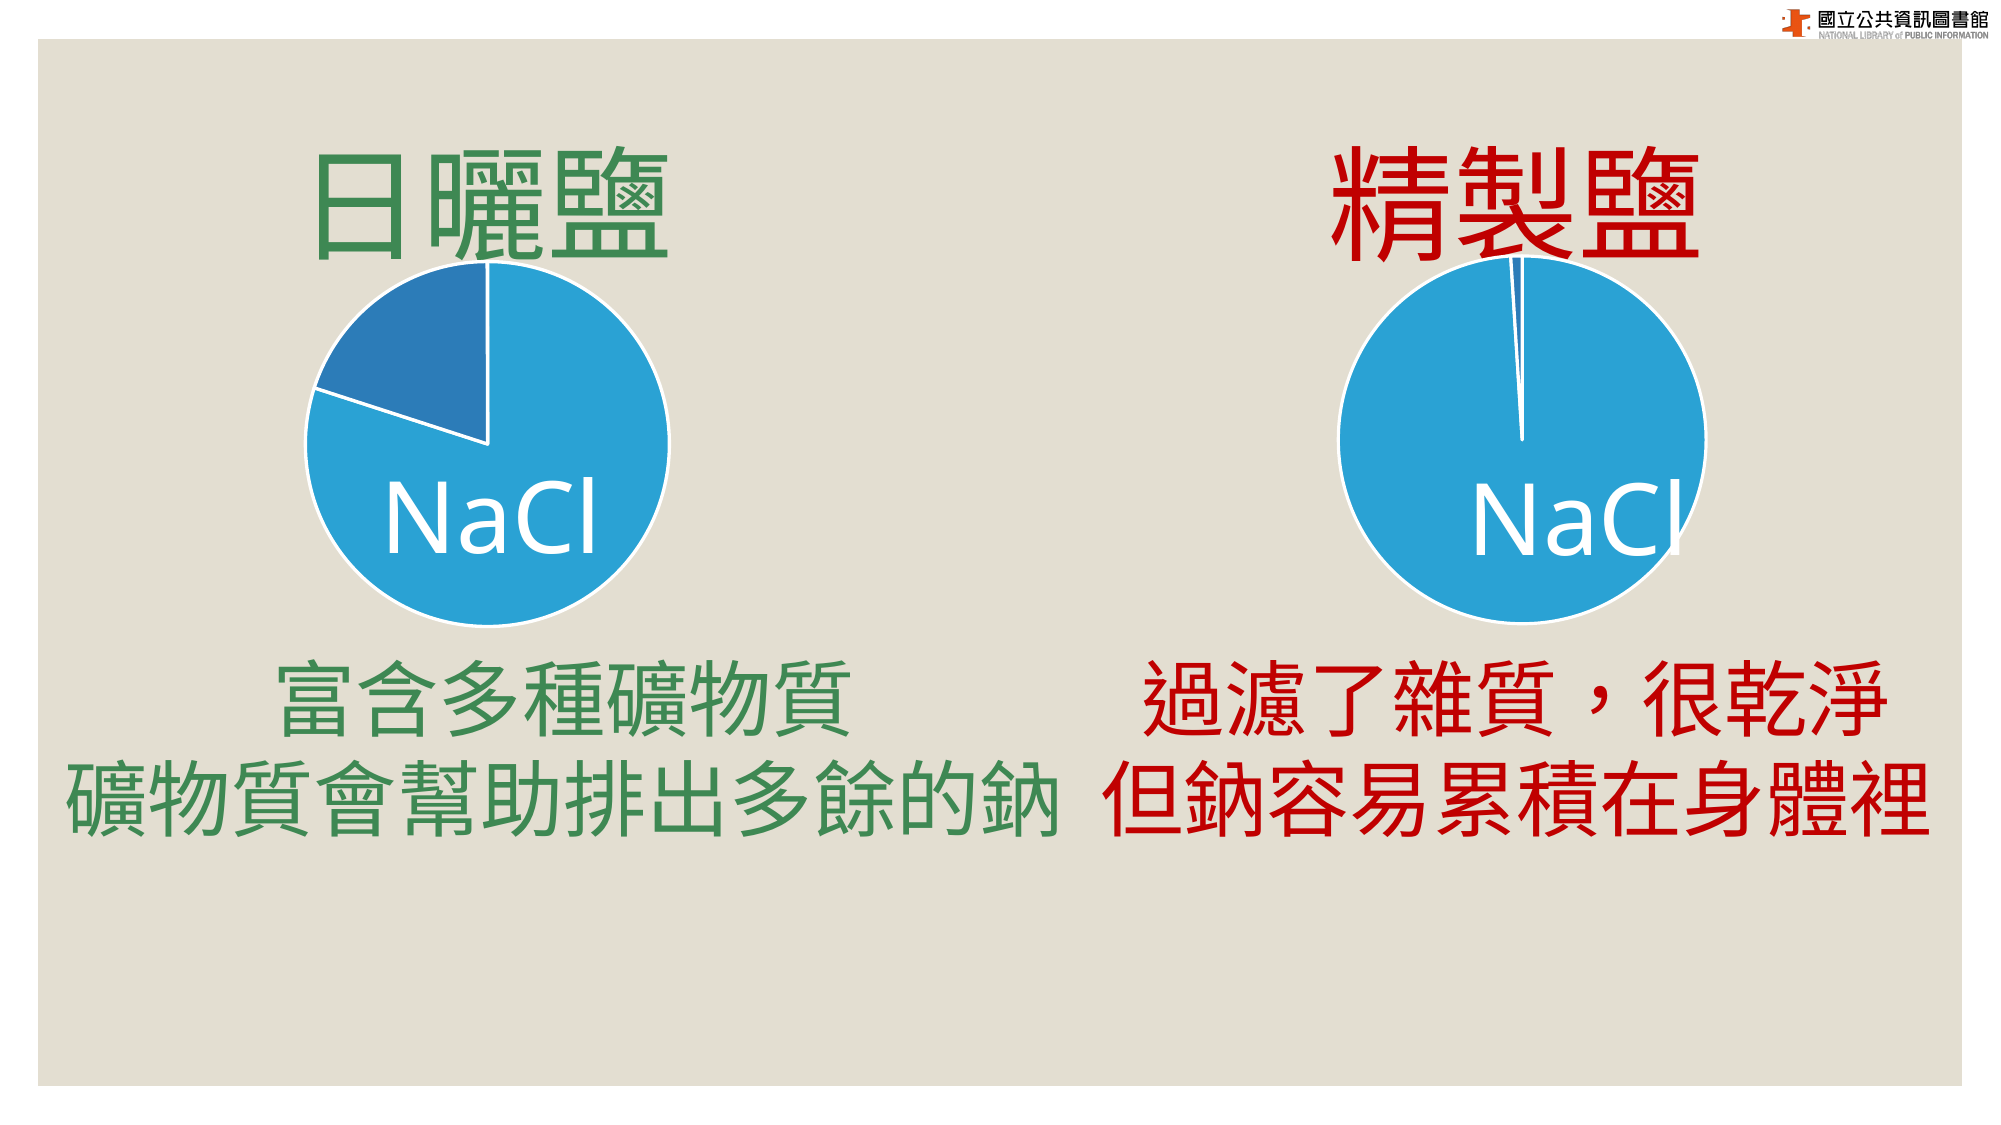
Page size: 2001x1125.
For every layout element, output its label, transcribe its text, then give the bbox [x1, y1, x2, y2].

text_box 過濾了雜質，很乾淨 但鈉容易累積在身體裡 [1084, 639, 1953, 857]
text_box NaCl [1451, 447, 1696, 585]
text_box 精製鹽 [1313, 118, 1723, 232]
text_box NaCl [365, 445, 609, 582]
picture [240, 237, 734, 651]
text_box 富含多種礦物質 礦物質會幫助排出多餘的鈉 [43, 639, 1084, 857]
picture [1307, 232, 1729, 647]
text_box 日曬鹽 [282, 118, 692, 237]
